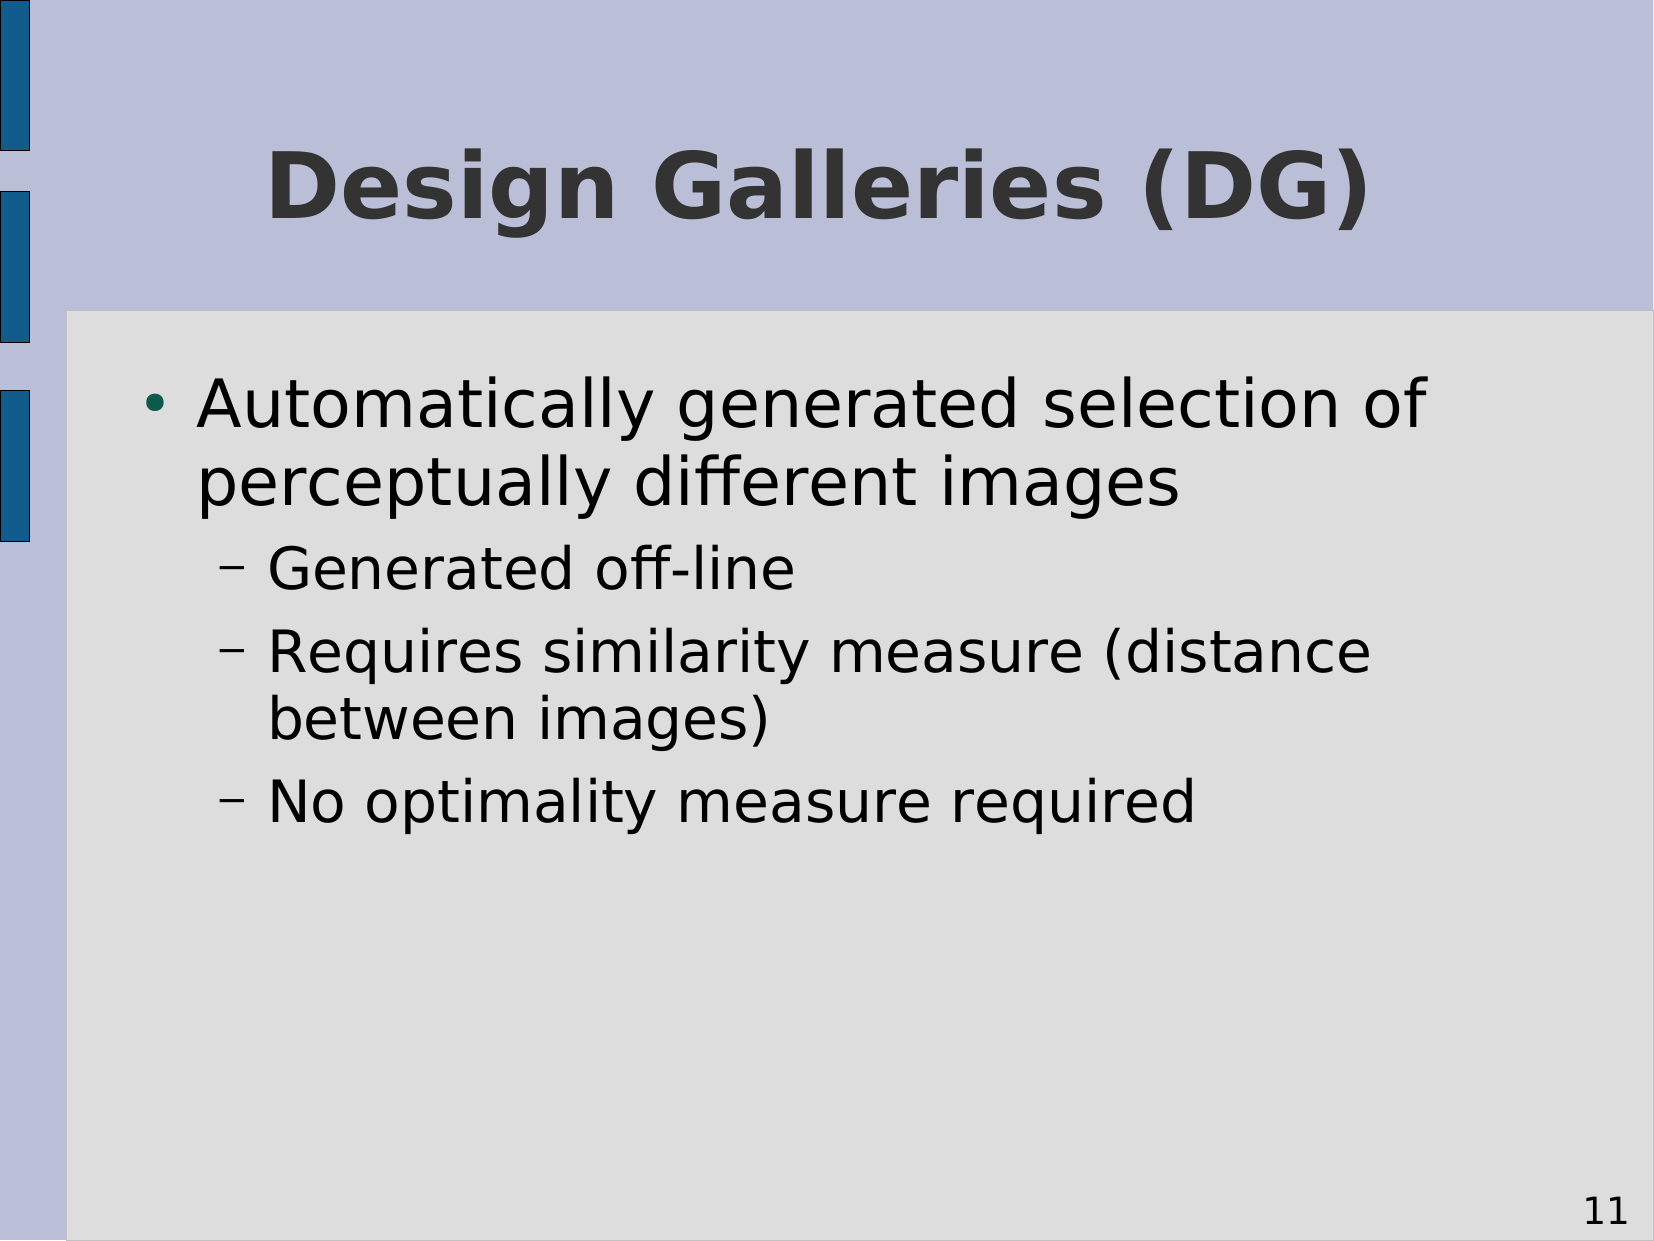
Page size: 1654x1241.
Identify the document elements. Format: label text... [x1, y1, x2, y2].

list Automatically generated selection of perceptually different images Generated off-line Requires similarity measure (distance between images) No optimality measure required [110, 358, 1530, 1103]
title Design Galleries (DG) [110, 41, 1530, 249]
